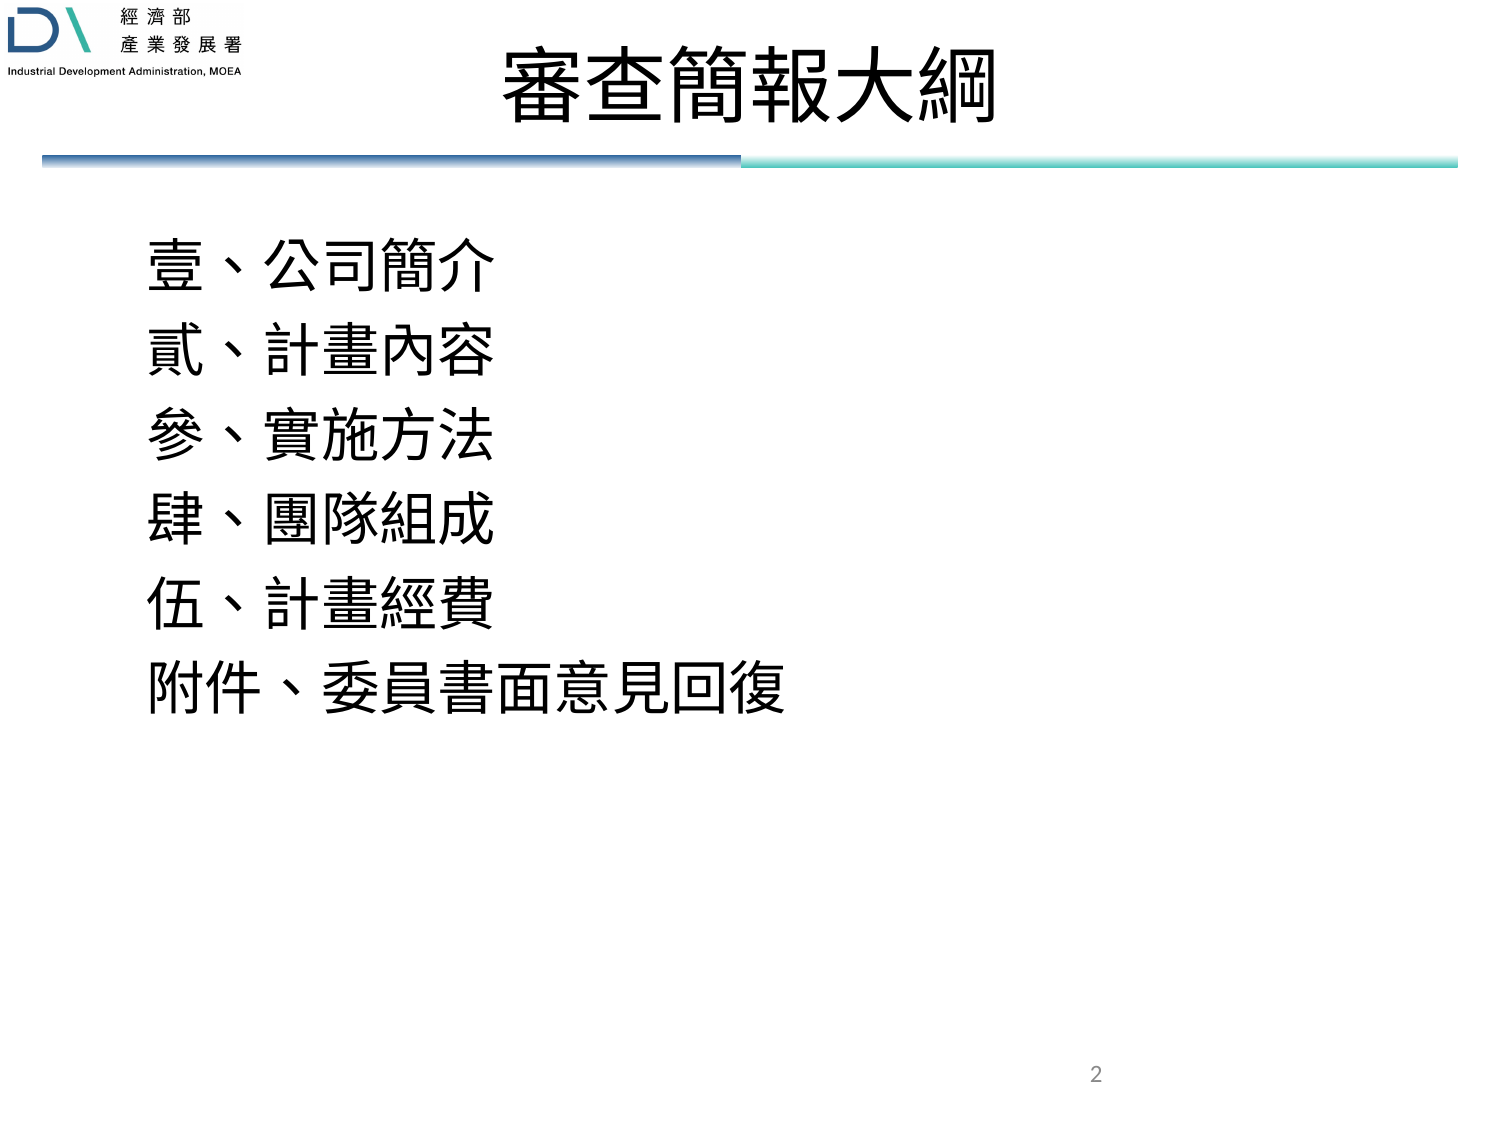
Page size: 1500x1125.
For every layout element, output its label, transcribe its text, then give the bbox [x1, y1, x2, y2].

list 壹、公司簡介 貳、計畫內容 參、實施方法 肆、團隊組成 伍、計畫經費 附件、委員書面意見回復 [75, 221, 1426, 1047]
text_box 2 [1074, 1042, 1426, 1103]
title 審查簡報大綱 [75, 7, 1426, 159]
